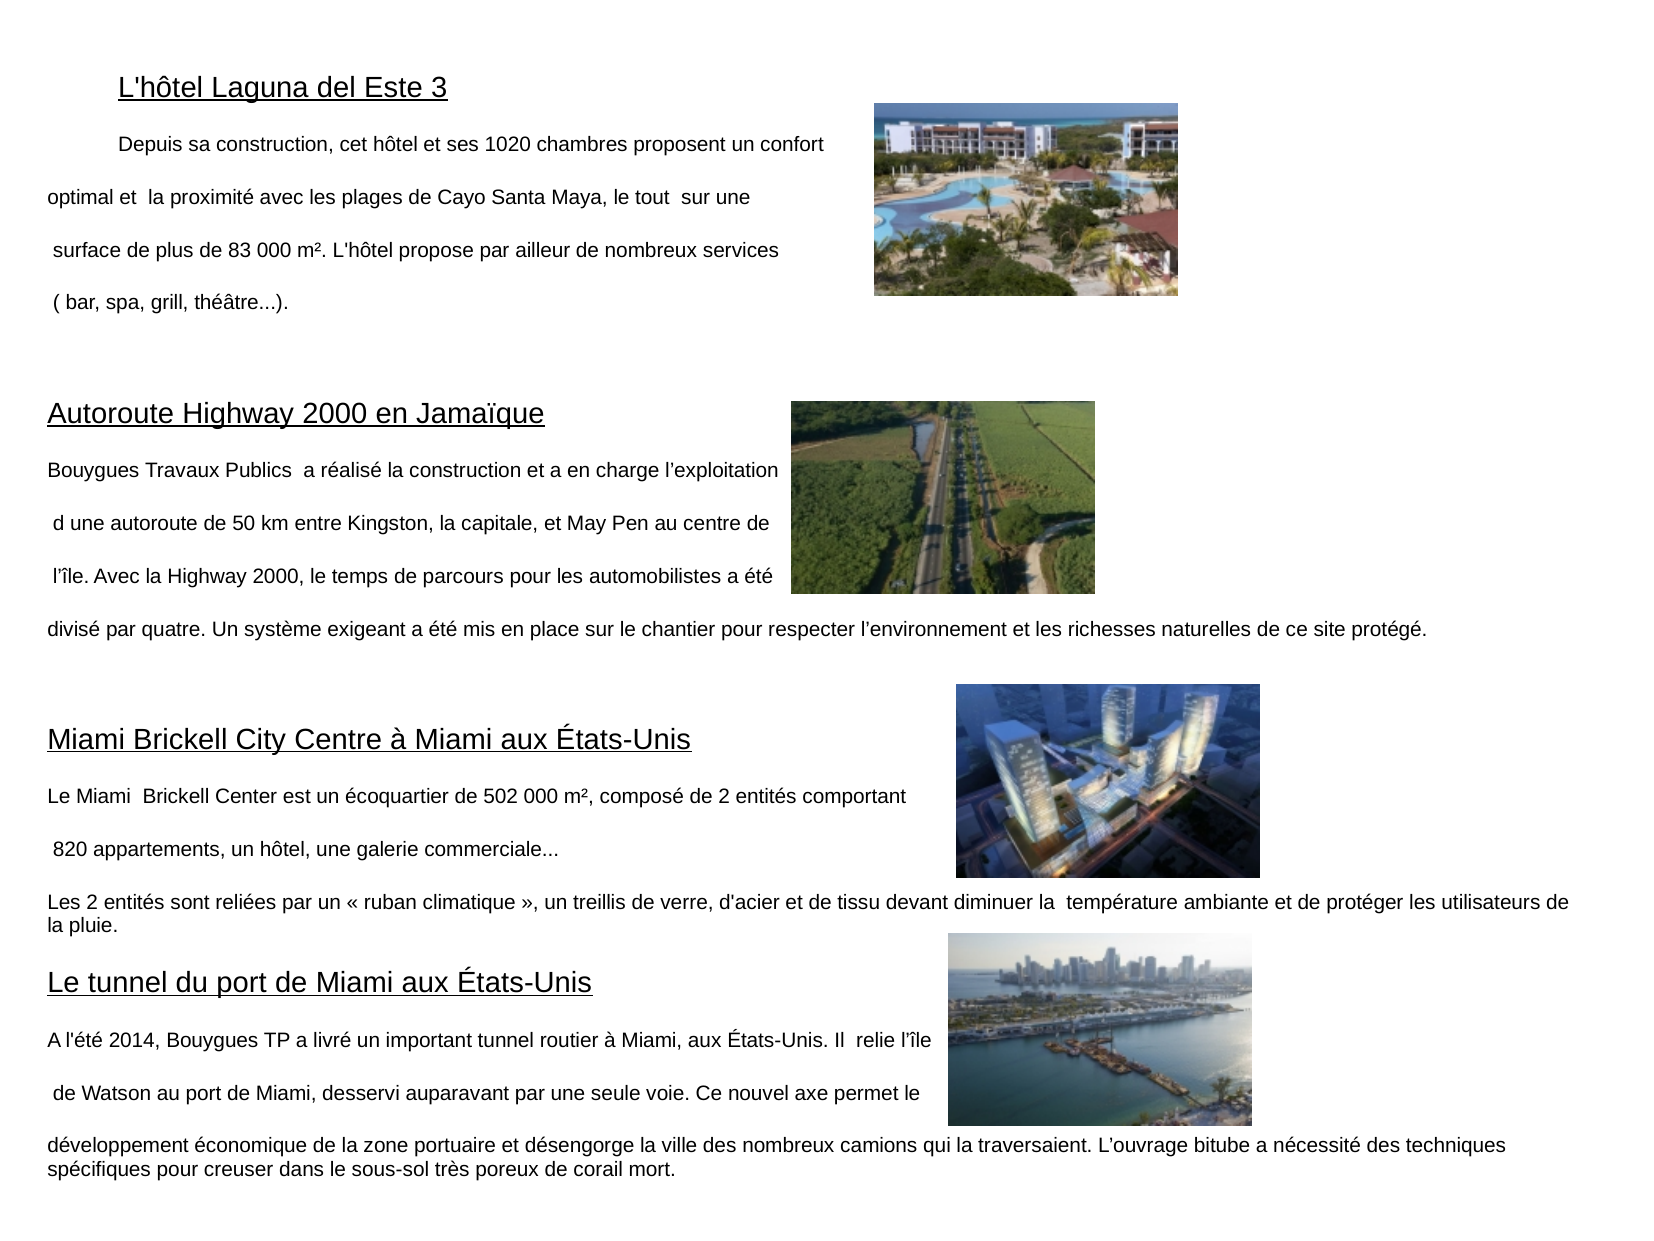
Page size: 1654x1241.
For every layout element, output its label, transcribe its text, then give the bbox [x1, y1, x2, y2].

picture [874, 103, 1178, 296]
picture [948, 933, 1252, 1126]
picture [791, 401, 1095, 594]
list L'hôtel Laguna del Este 3 Depuis sa construction, cet hôtel et ses 1020 chambres proposent un confort optimal et la proximité avec les plages de Cayo Santa Maya, le tout sur une surface de plus de 83 000 m². L'hôtel propose par ailleur de nombreux services ( bar, spa, grill, théâtre...). Autoroute Highway 2000 en Jamaïque Bouygues Travaux Publics a réalisé la construction et a en charge l’exploitation d une autoroute de 50 km entre Kingston, la capitale, et May Pen au centre de l’île. Avec la Highway 2000, le temps de parcours pour les automobilistes a été divisé par quatre. Un système exigeant a été mis en place sur le chantier pour respecter l’environnement et les richesses naturelles de ce site protégé. Miami Brickell City Centre à Miami aux États-Unis Le Miami Brickell Center est un écoquartier de 502 000 m², composé de 2 entités comportant 820 appartements, un hôtel, une galerie commerciale... Les 2 entités sont reliées par un « ruban climatique », un treillis de verre, d'acier et de tissu devant diminuer la température ambiante et de protéger les utilisateurs de la pluie. Le tunnel du port de Miami aux États-Unis A l'été 2014, Bouygues TP a livré un important tunnel routier à Miami, aux États-Unis. Il relie l’île de Watson au port de Miami, desservi auparavant par une seule voie. Ce nouvel axe permet le développement économique de la zone portuaire et désengorge la ville des nombreux camions qui la traversaient. L’ouvrage bitube a nécessité des techniques spécifiques pour creuser dans le sous-sol très poreux de corail mort. [47, 70, 1583, 1241]
picture [956, 684, 1260, 878]
